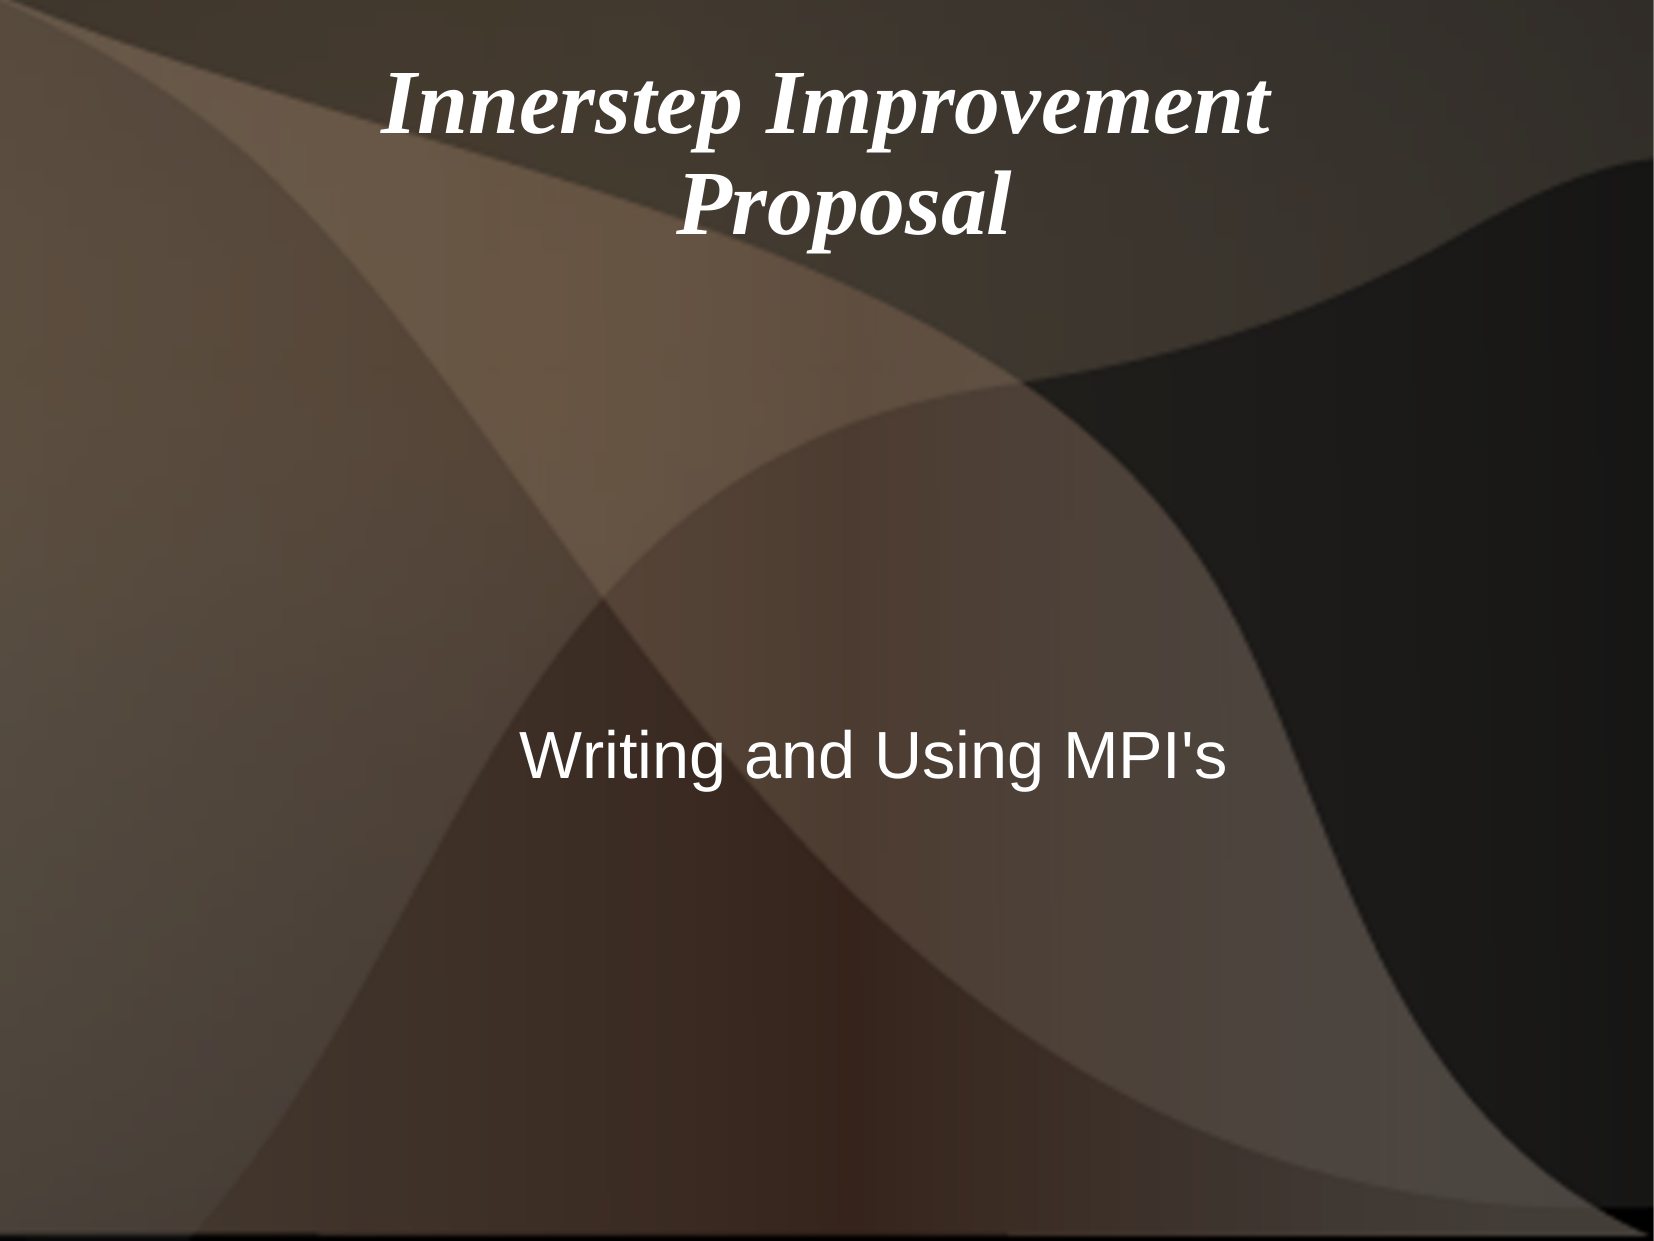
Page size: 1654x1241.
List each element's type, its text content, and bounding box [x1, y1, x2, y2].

title Innerstep Improvement Proposal [82, 49, 1571, 257]
picture [0, 0, 1654, 1241]
subtitle Writing and Using MPI's [178, 364, 1570, 1147]
